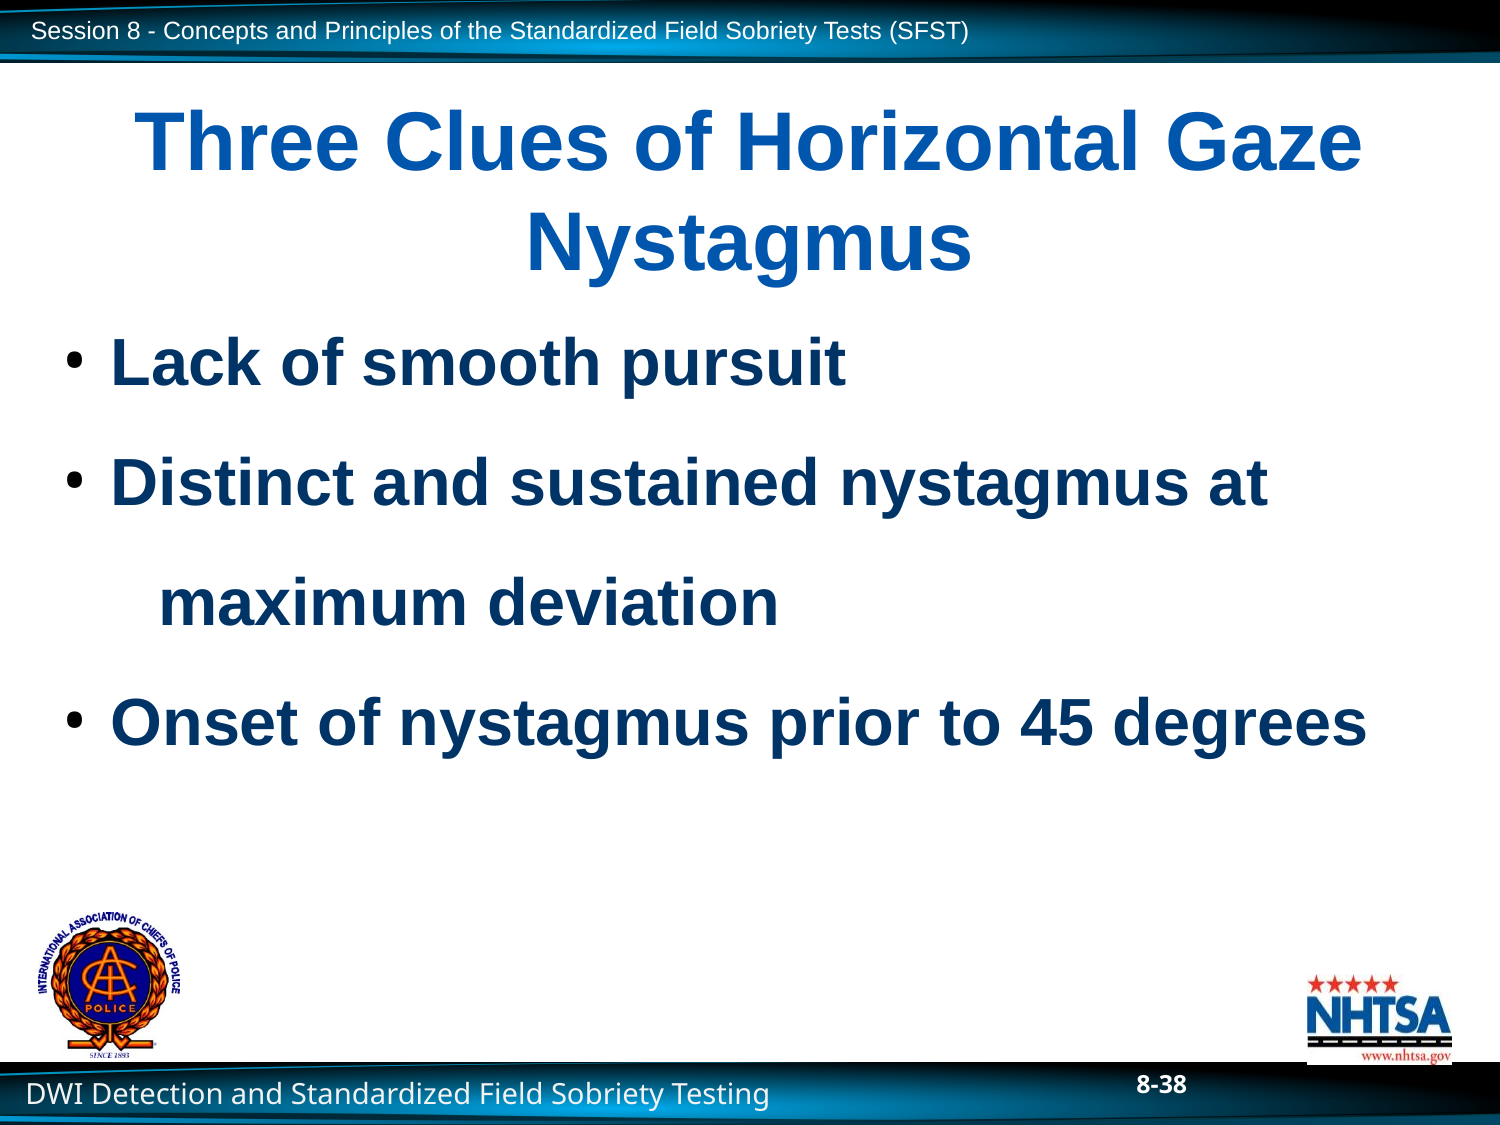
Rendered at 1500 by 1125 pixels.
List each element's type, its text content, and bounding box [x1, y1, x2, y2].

list Lack of smooth pursuit Distinct and sustained nystagmus at maximum deviation Onset of nystagmus prior to 45 degrees [62, 278, 1458, 1000]
slide_number 8-38 [1121, 1055, 1472, 1116]
title Three Clues of Horizontal Gaze Nystagmus [50, 87, 1451, 213]
